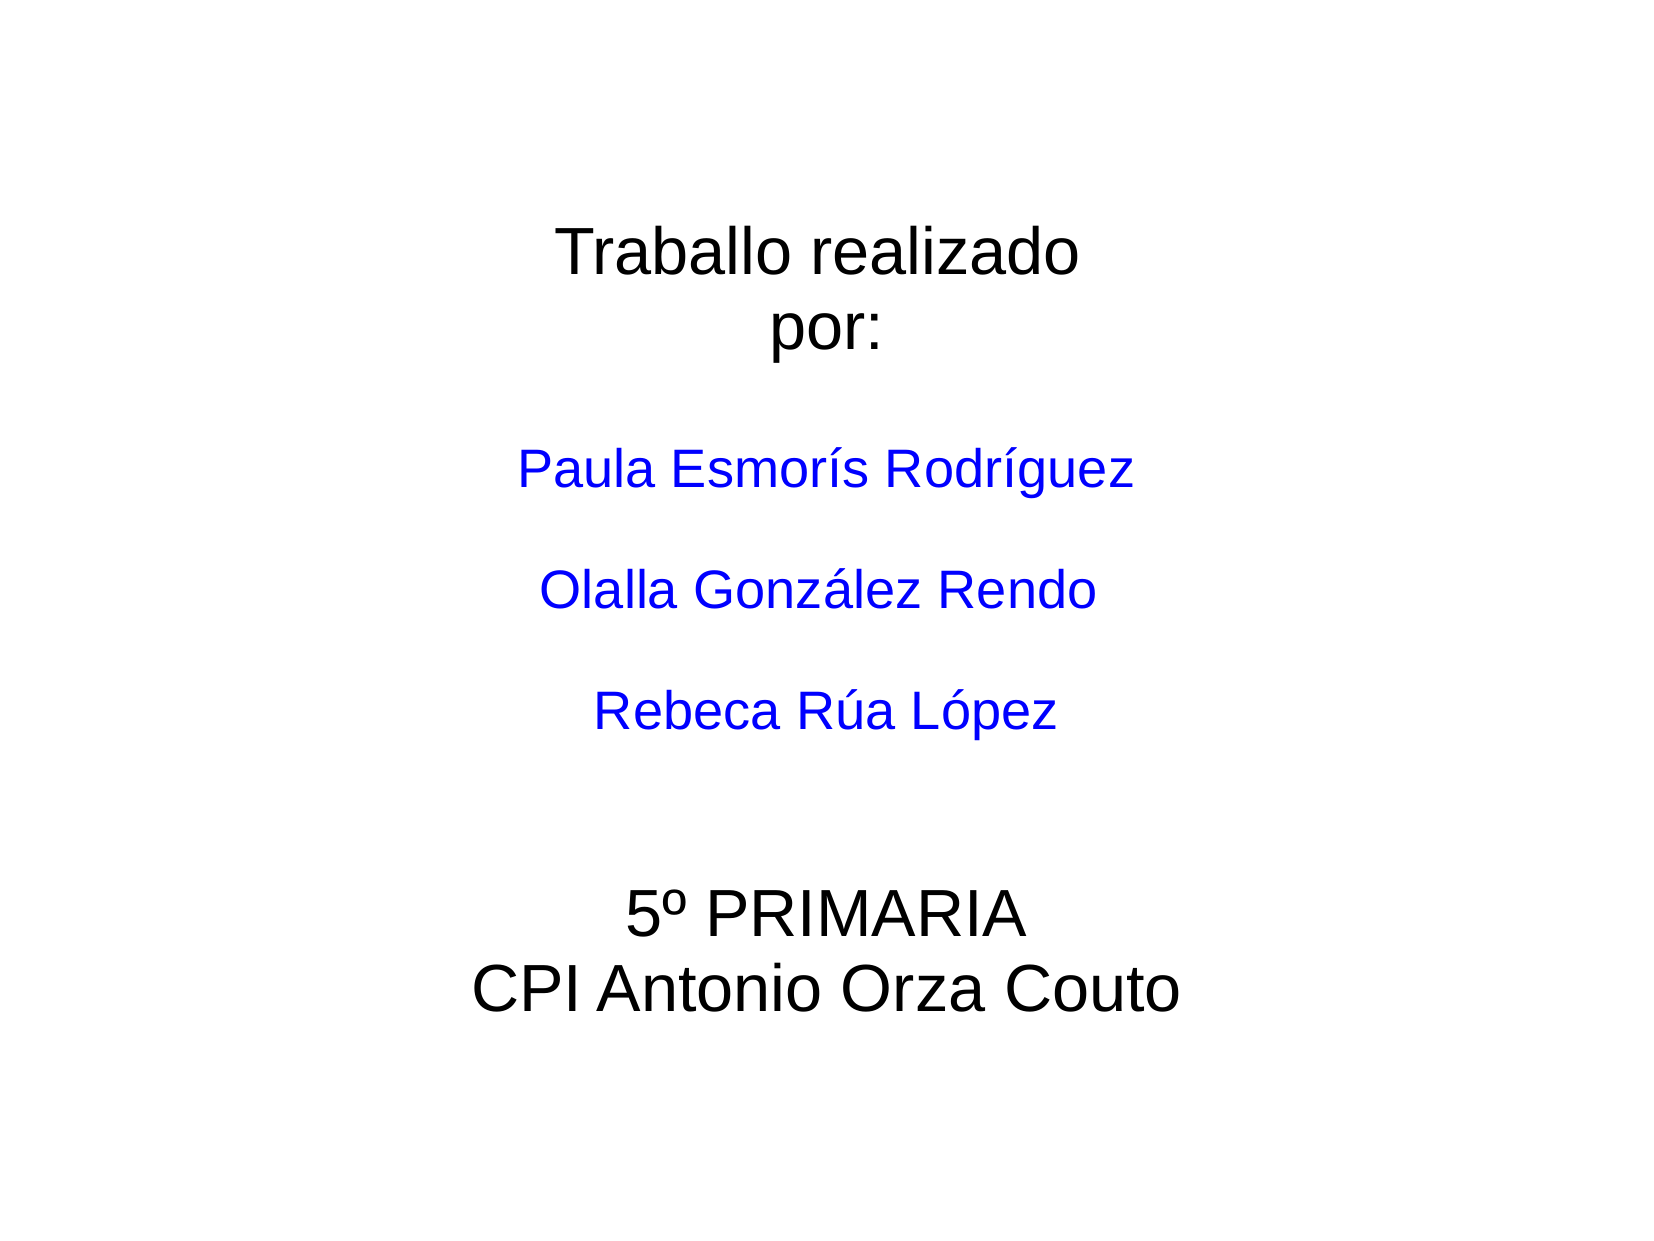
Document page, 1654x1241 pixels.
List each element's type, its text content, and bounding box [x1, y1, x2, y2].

title Traballo realizado por: Paula Esmorís Rodríguez Olalla González Rendo Rebeca Rúa López 5º PRIMARIA CPI Antonio Orza Couto [0, 0, 1654, 1241]
